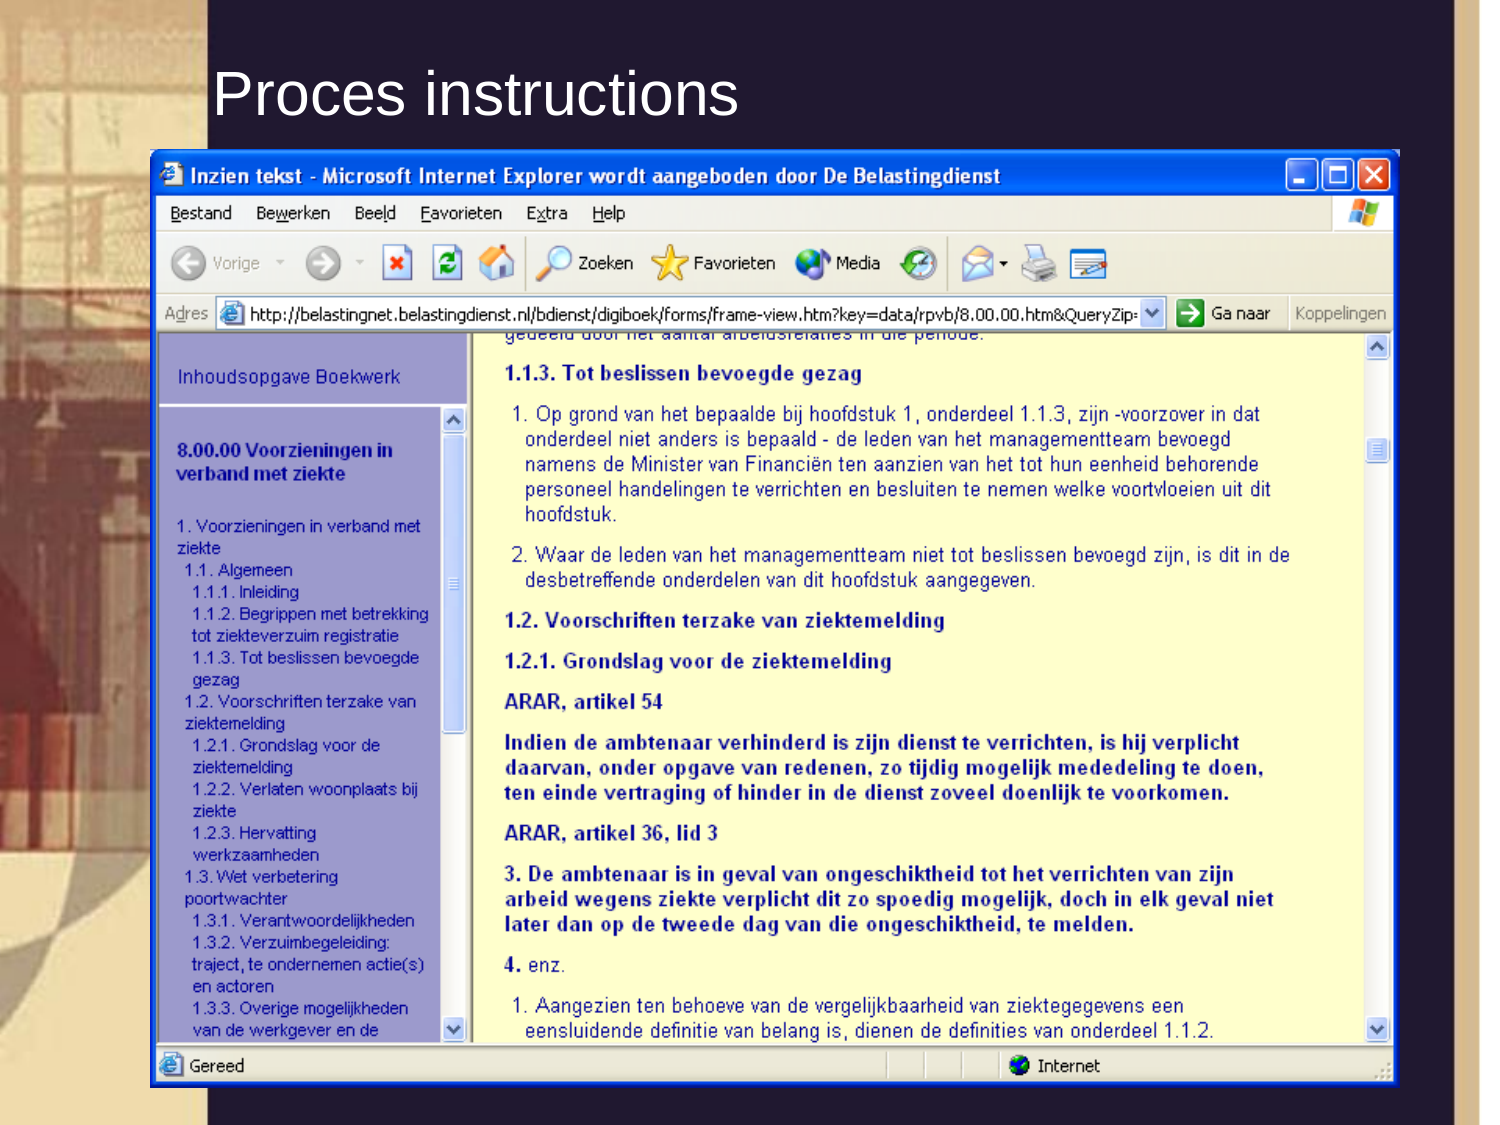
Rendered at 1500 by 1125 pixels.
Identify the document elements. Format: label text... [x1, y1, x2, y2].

picture [0, 0, 1500, 1125]
title Proces instructions [213, 0, 1351, 149]
